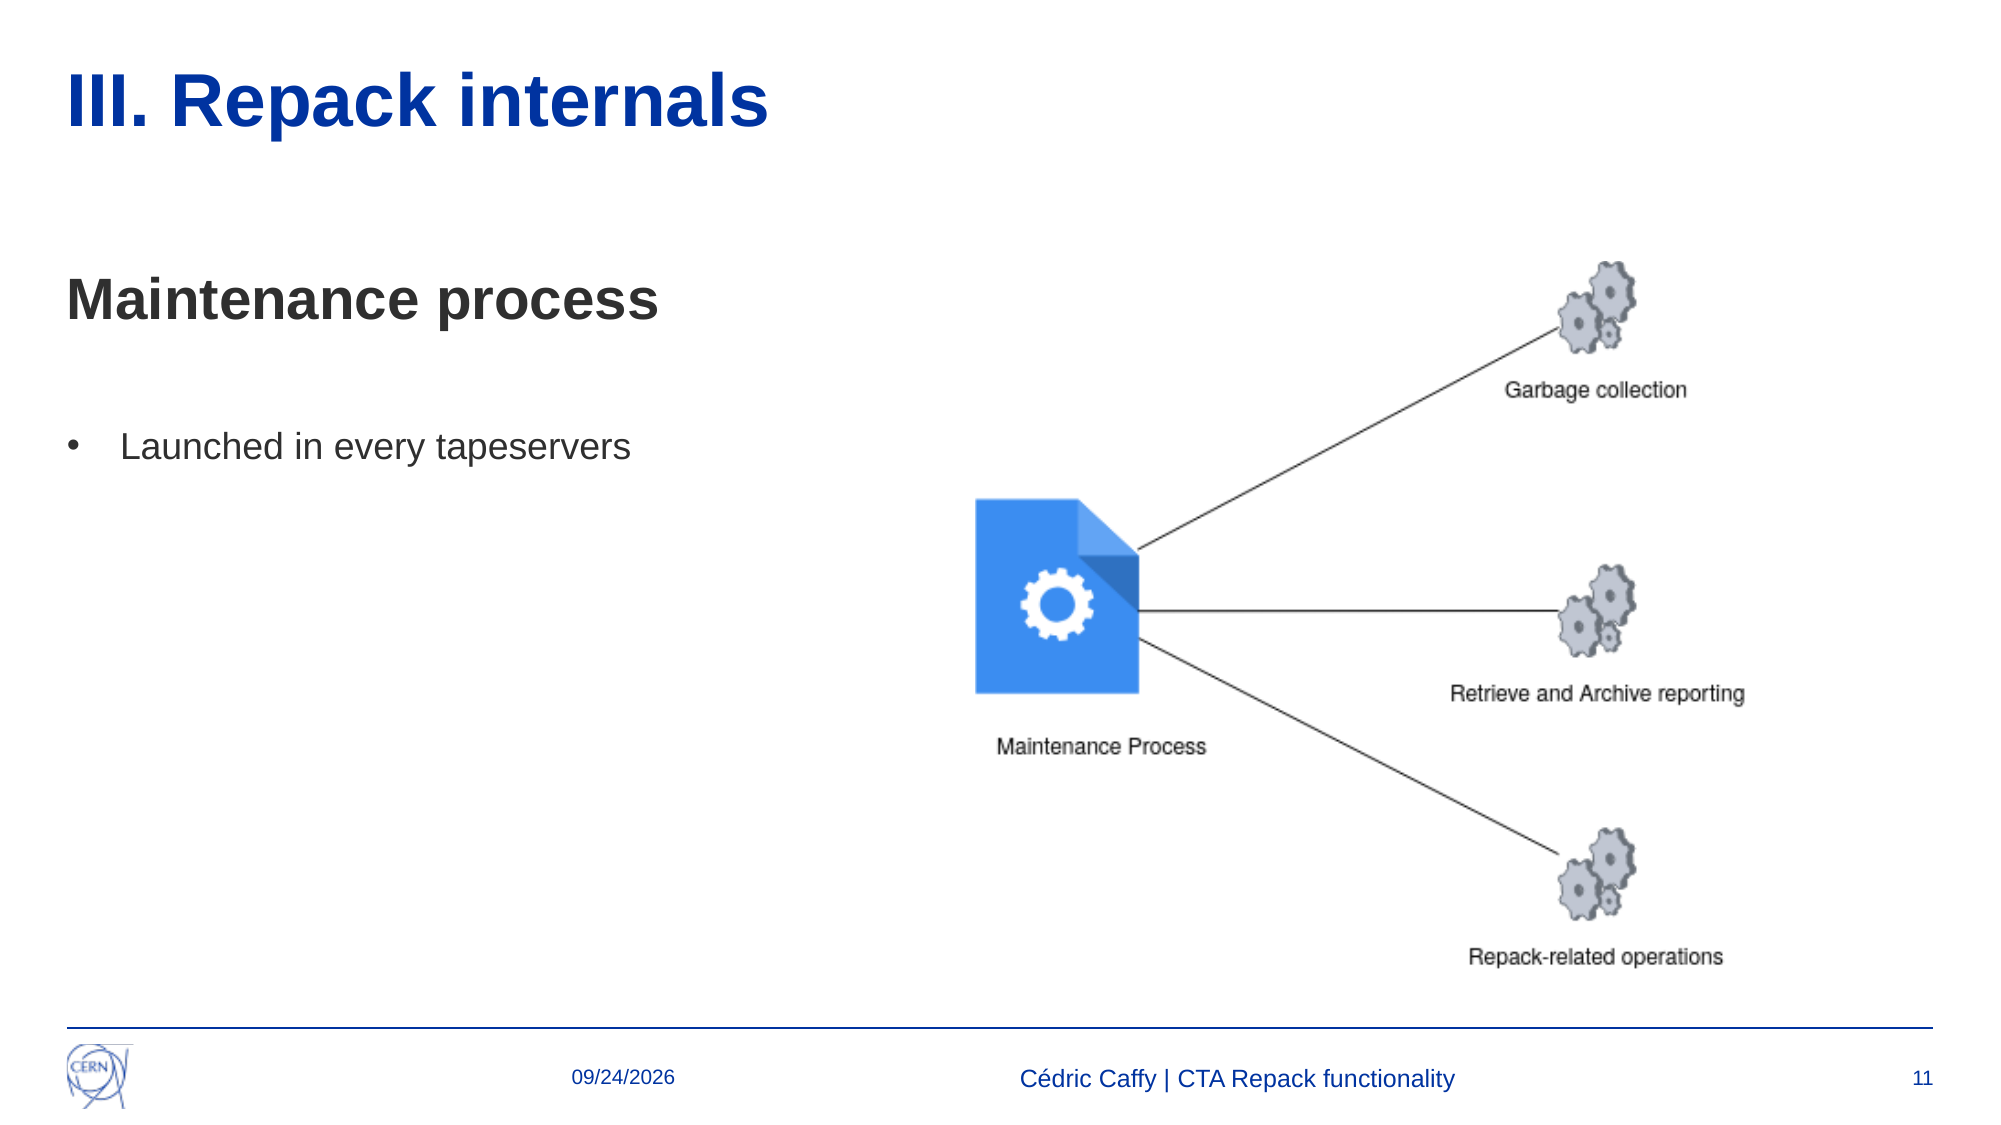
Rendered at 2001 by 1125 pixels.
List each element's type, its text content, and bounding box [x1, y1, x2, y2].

picture [975, 261, 1763, 976]
title III. Repack internals [66, 61, 1933, 237]
list Maintenance process Launched in every tapeservers [66, 261, 1876, 1018]
footer Cédric Caffy | CTA Repack functionality [698, 1047, 1777, 1108]
slide_number <number> [1822, 1047, 1934, 1108]
slide_number 10/01/2020 [571, 1046, 676, 1107]
